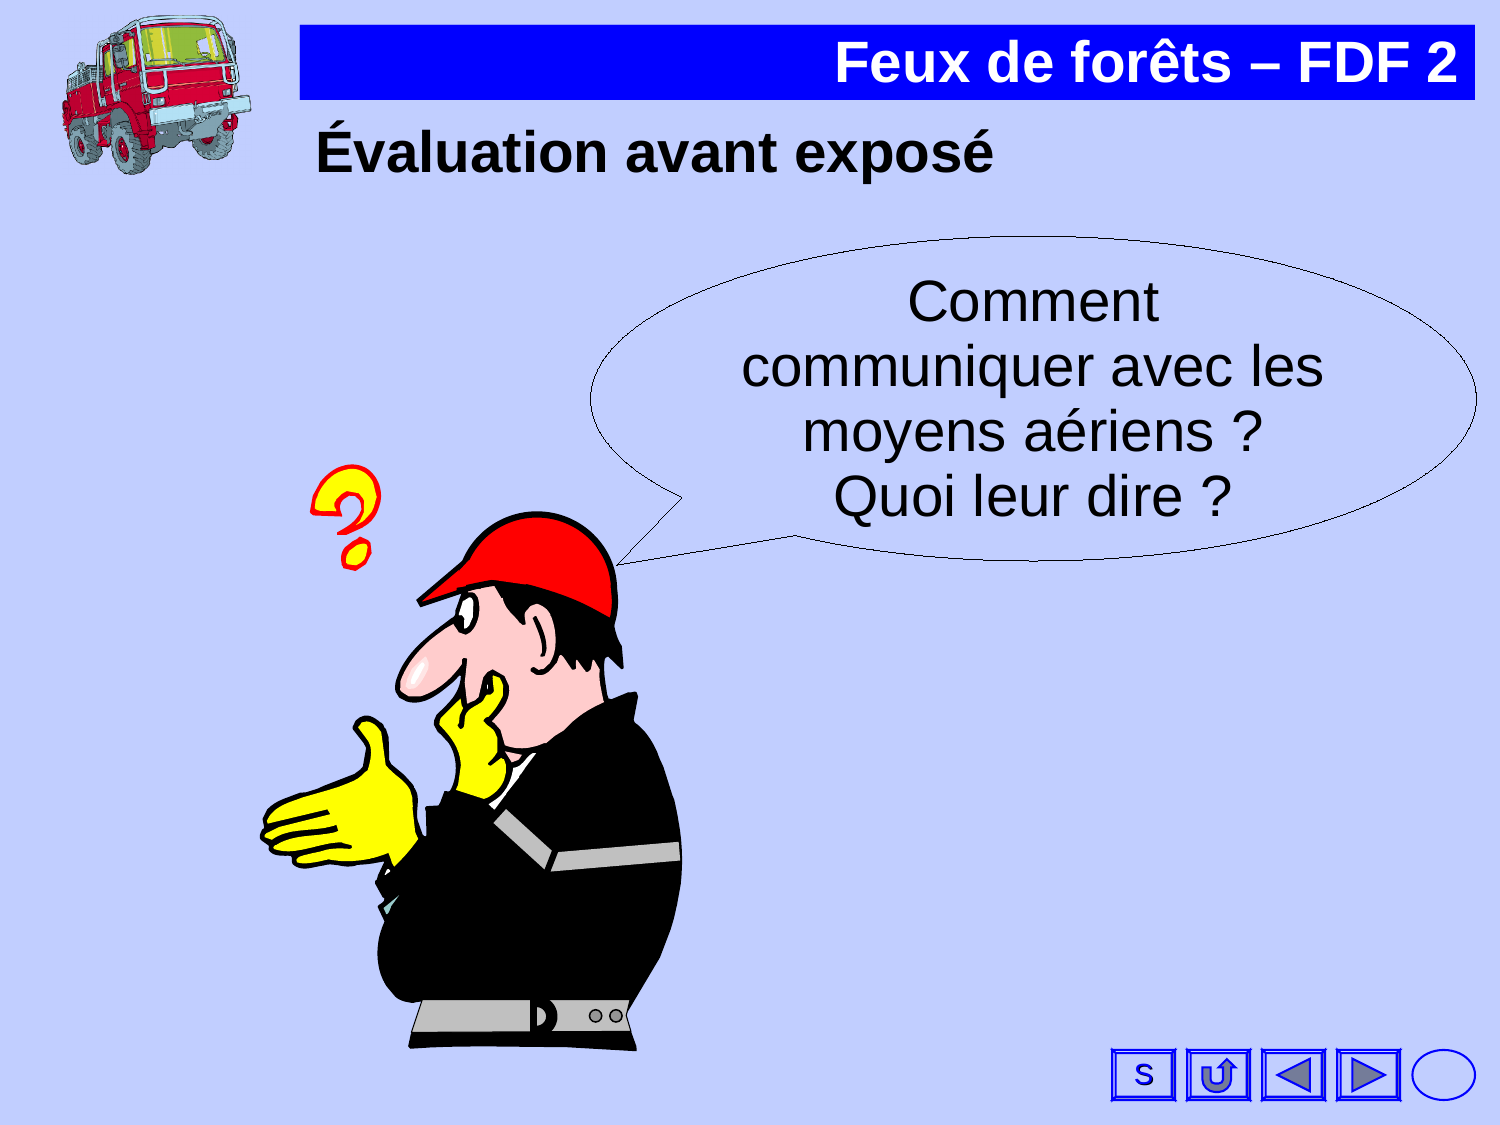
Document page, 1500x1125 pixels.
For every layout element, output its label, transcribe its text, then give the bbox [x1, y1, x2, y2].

text_box [259, 514, 683, 1052]
text_box [341, 536, 372, 572]
text_box Évaluation avant exposé [299, 112, 1011, 193]
text_box Comment communiquer avec les moyens aériens ? Quoi leur dire ? [590, 236, 1477, 566]
text_box Feux de forêts – FDF 2 [299, 24, 1475, 100]
text_box [309, 464, 382, 535]
text_box [1412, 1049, 1476, 1101]
